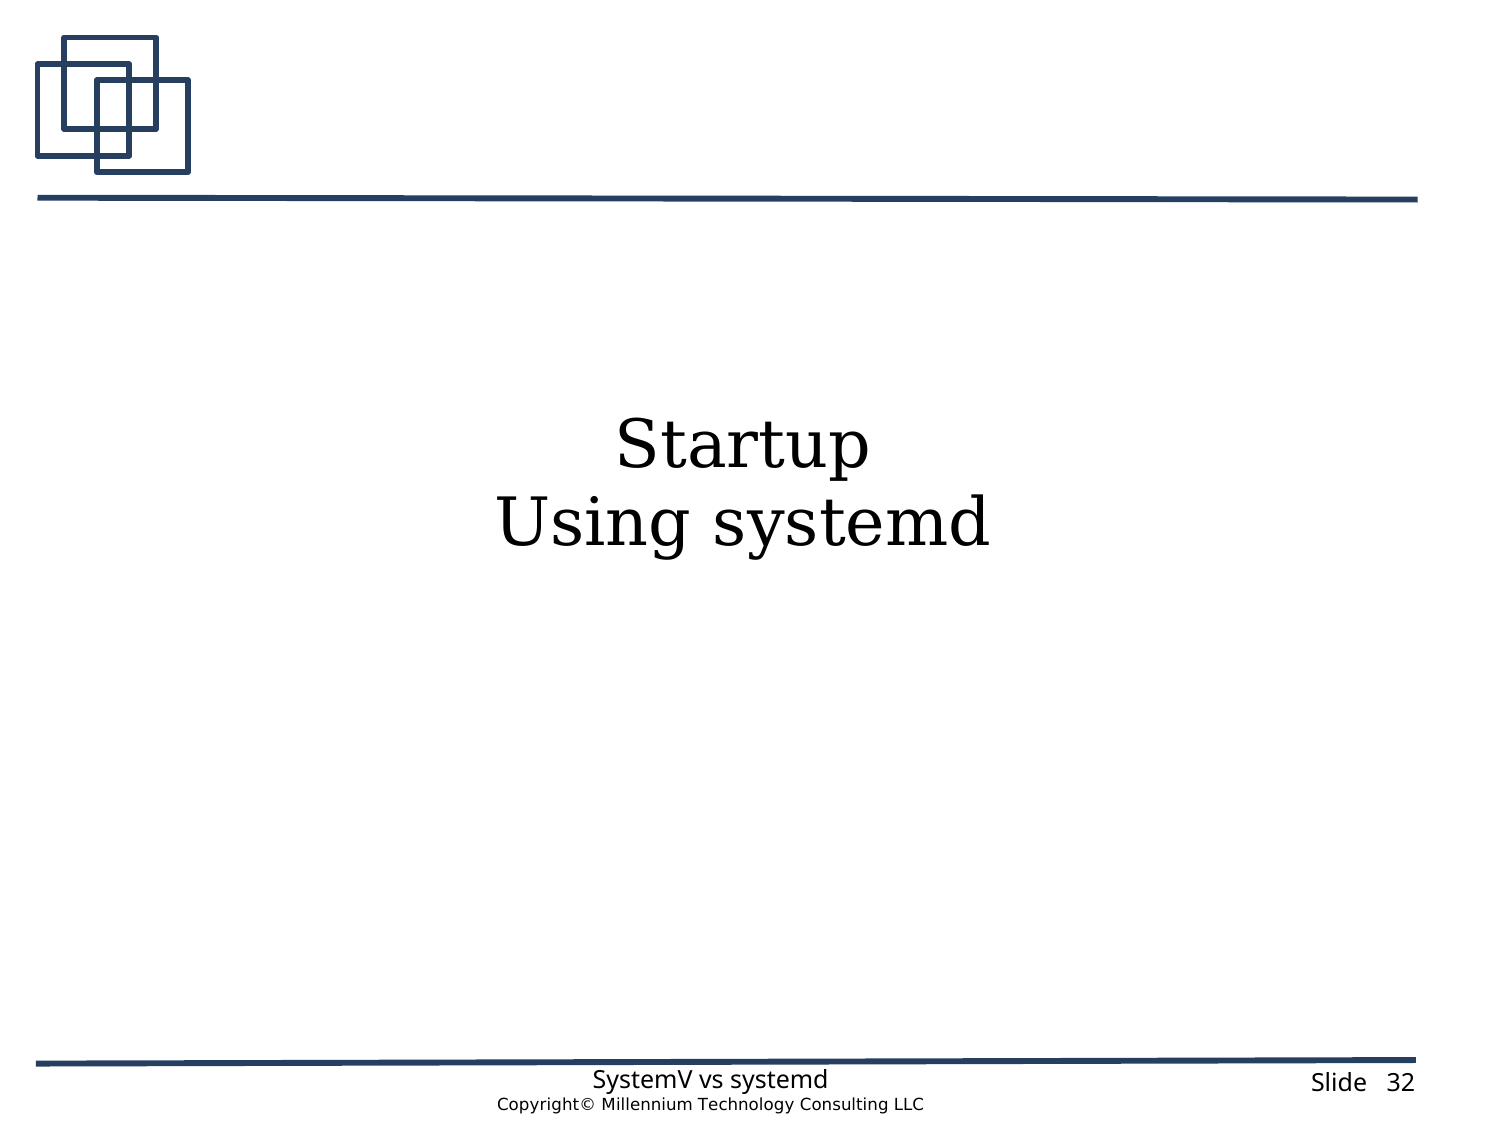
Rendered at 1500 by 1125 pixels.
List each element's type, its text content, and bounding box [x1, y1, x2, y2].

subtitle Startup Using systemd [37, 0, 1425, 968]
